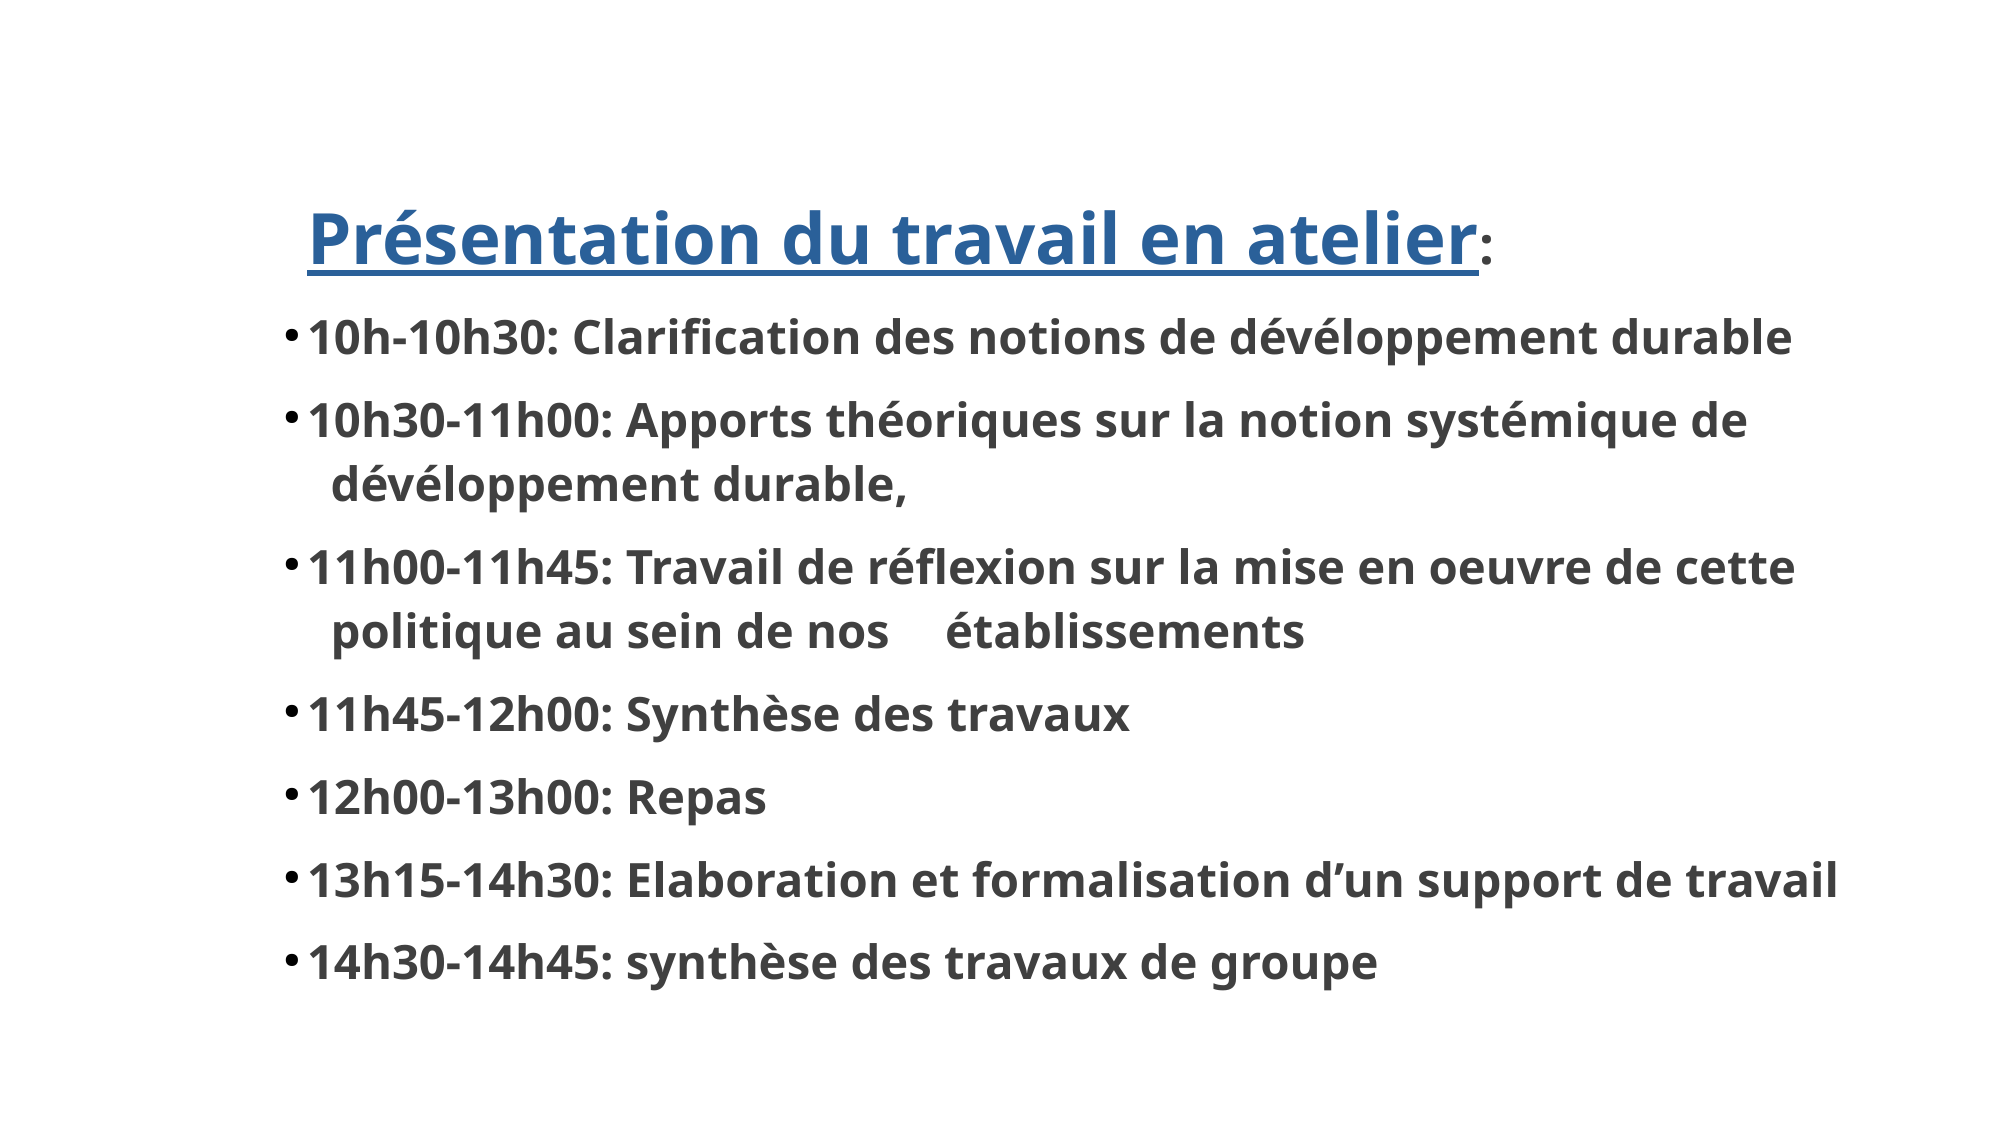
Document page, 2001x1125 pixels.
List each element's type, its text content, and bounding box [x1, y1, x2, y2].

list Présentation du travail en atelier: 10h-10h30: Clarification des notions de dévéloppement durable 10h30-11h00: Apports théoriques sur la notion systémique de dévéloppement durable, 11h00-11h45: Travail de réflexion sur la mise en oeuvre de cette politique au sein de nos établissements 11h45-12h00: Synthèse des travaux 12h00-13h00: Repas 13h15-14h30: Elaboration et formalisation d’un support de travail 14h30-14h45: synthèse des travaux de groupe [283, 188, 1961, 1004]
